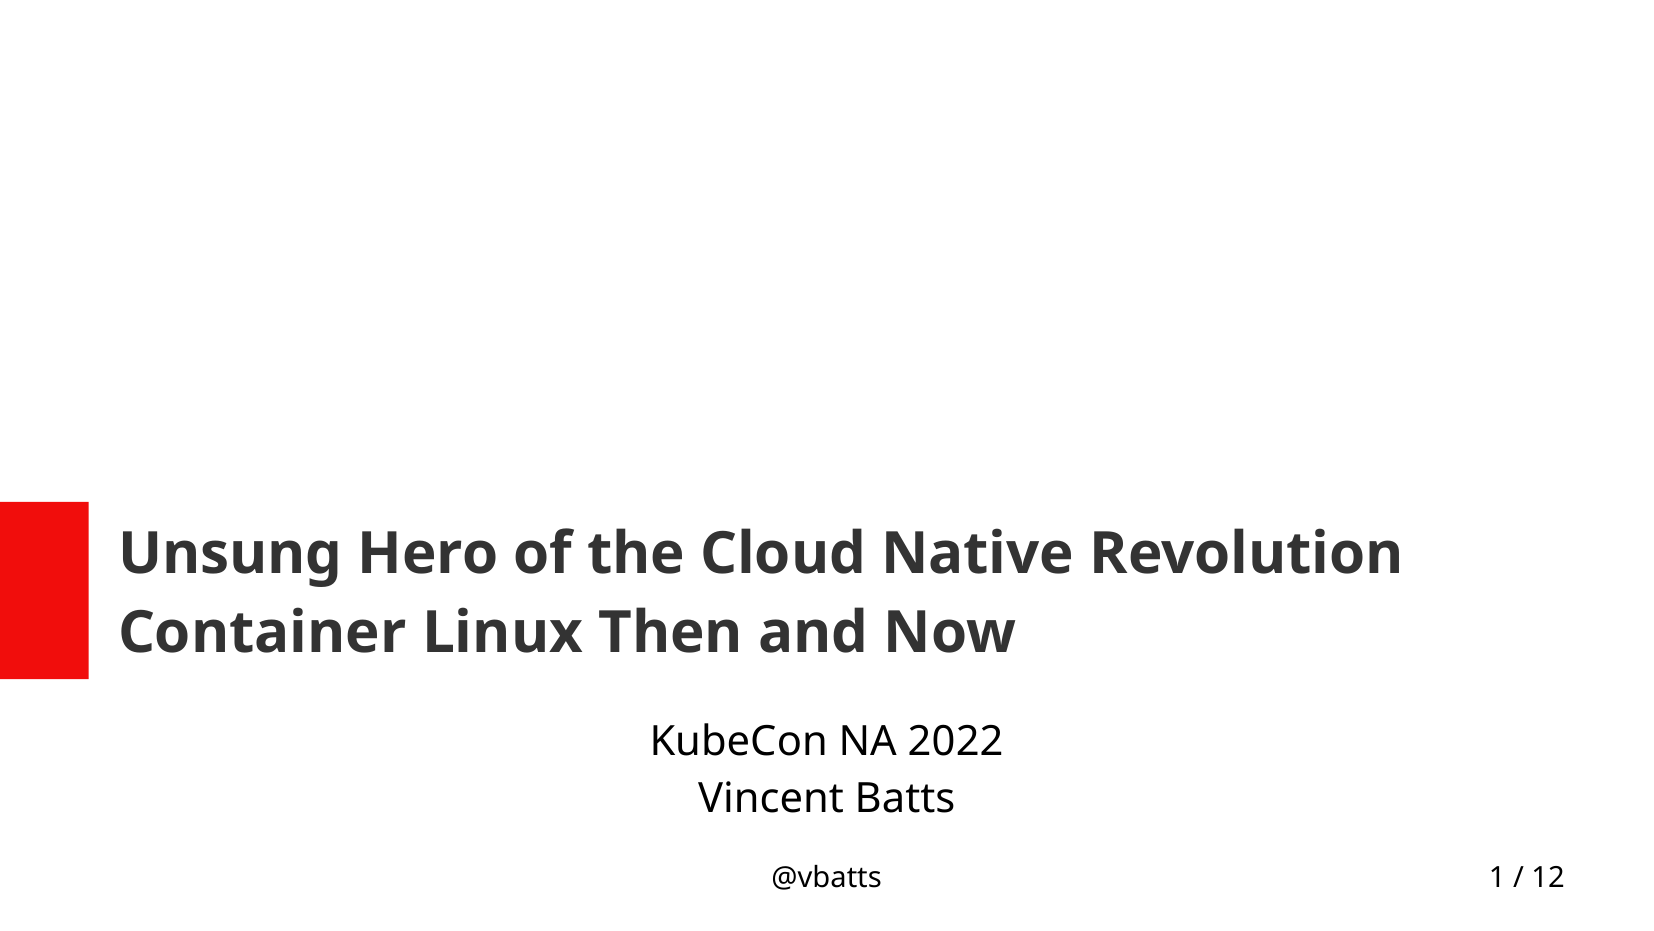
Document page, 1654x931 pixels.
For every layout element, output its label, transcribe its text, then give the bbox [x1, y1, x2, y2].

title Unsung Hero of the Cloud Native Revolution Container Linux Then and Now [118, 488, 1536, 693]
subtitle KubeCon NA 2022 Vincent Batts [118, 708, 1536, 827]
